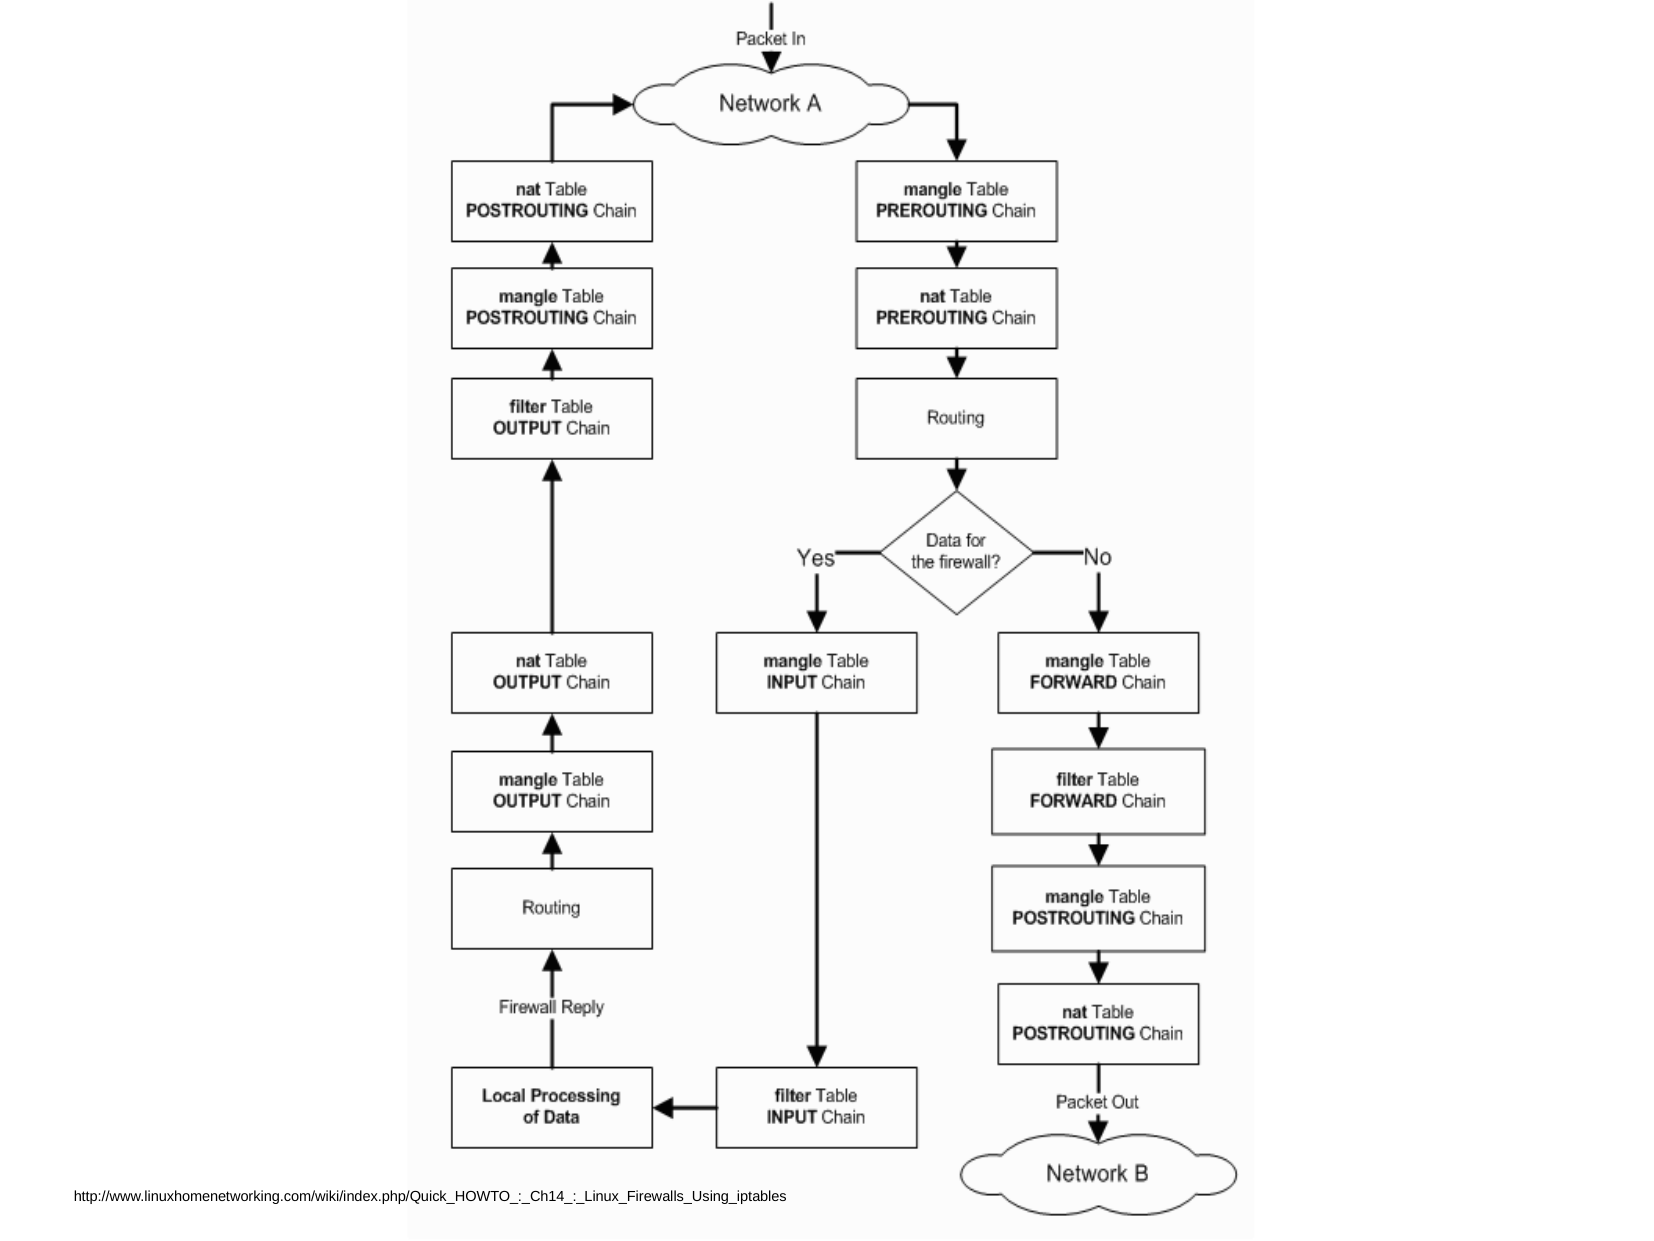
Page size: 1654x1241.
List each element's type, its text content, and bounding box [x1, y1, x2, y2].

picture [406, 0, 1256, 1241]
text_box http://www.linuxhomenetworking.com/wiki/index.php/Quick_HOWTO_:_Ch14_:_Linux_Firewalls_Using_iptables [59, 1181, 857, 1213]
